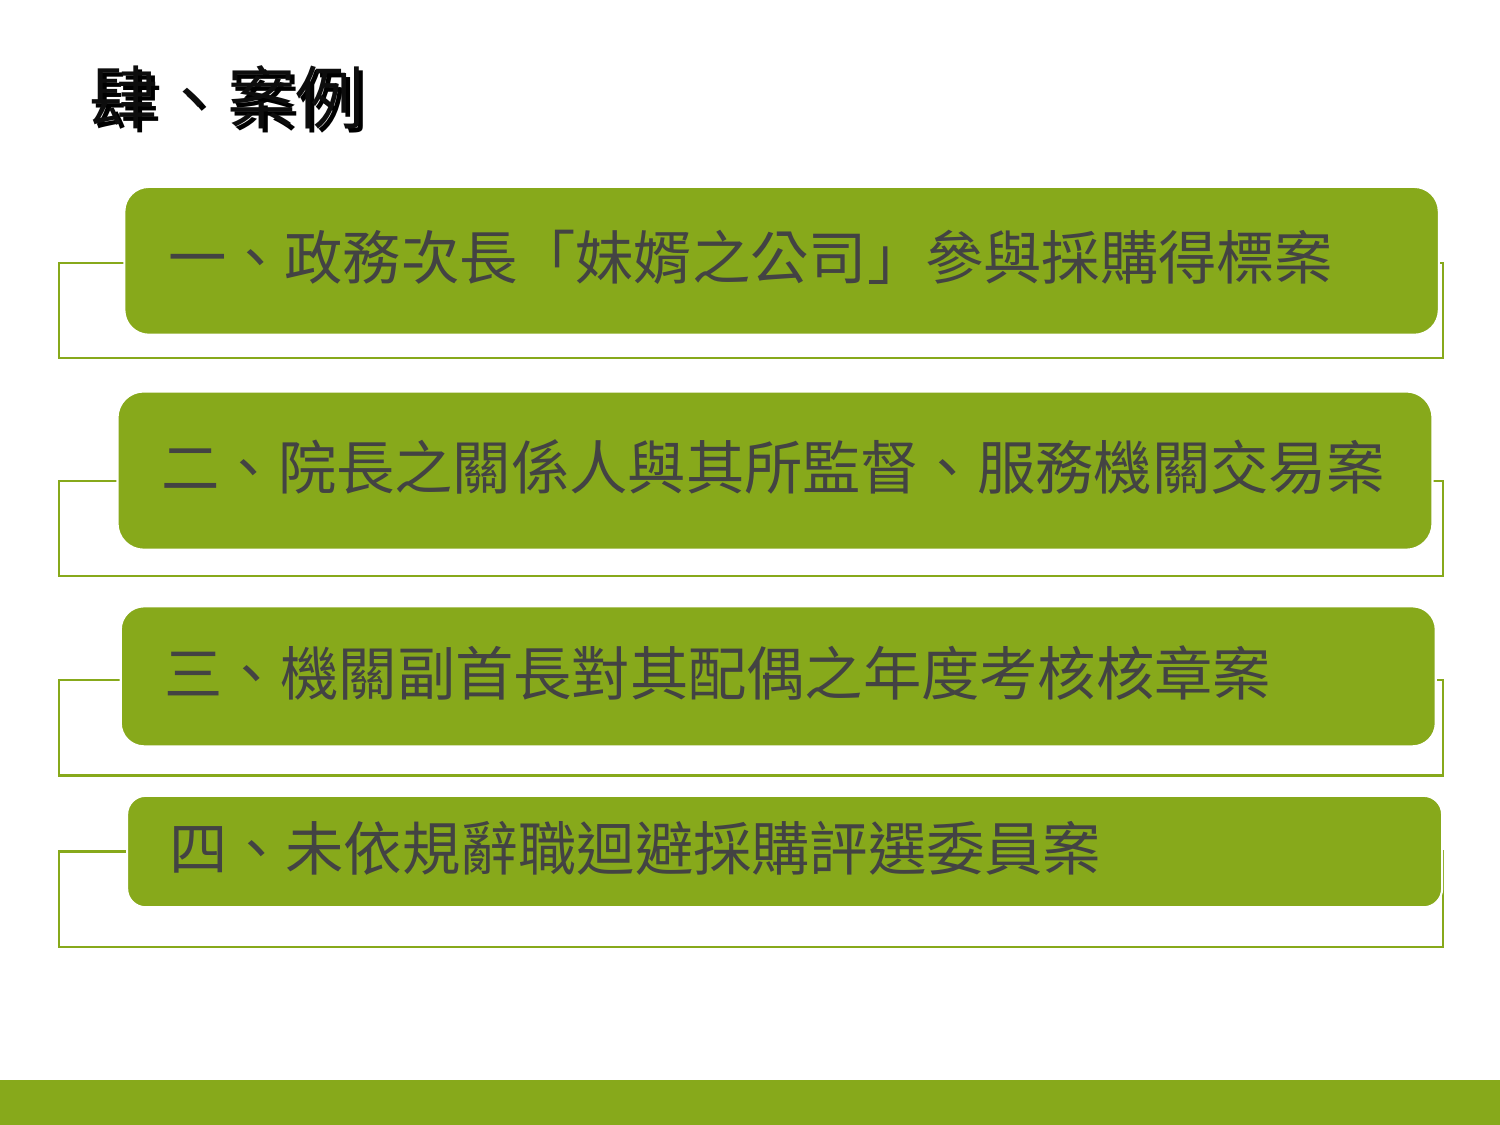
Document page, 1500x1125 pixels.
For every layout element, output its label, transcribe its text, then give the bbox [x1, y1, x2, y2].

text_box [59, 263, 1443, 358]
text_box [59, 680, 1443, 776]
text_box [59, 852, 1443, 947]
text_box [59, 481, 1443, 576]
title 肆、案例 [0, 3, 486, 144]
text_box 二、院長之關係人與其所監督、服務機關交易案 [117, 391, 1433, 550]
text_box 四、未依規辭職迴避採購評選委員案 [127, 795, 1443, 908]
text_box 三、機關副首長對其配偶之年度考核核章案 [120, 606, 1436, 747]
text_box 一、政務次長「妹婿之公司」參與採購得標案 [124, 186, 1439, 335]
